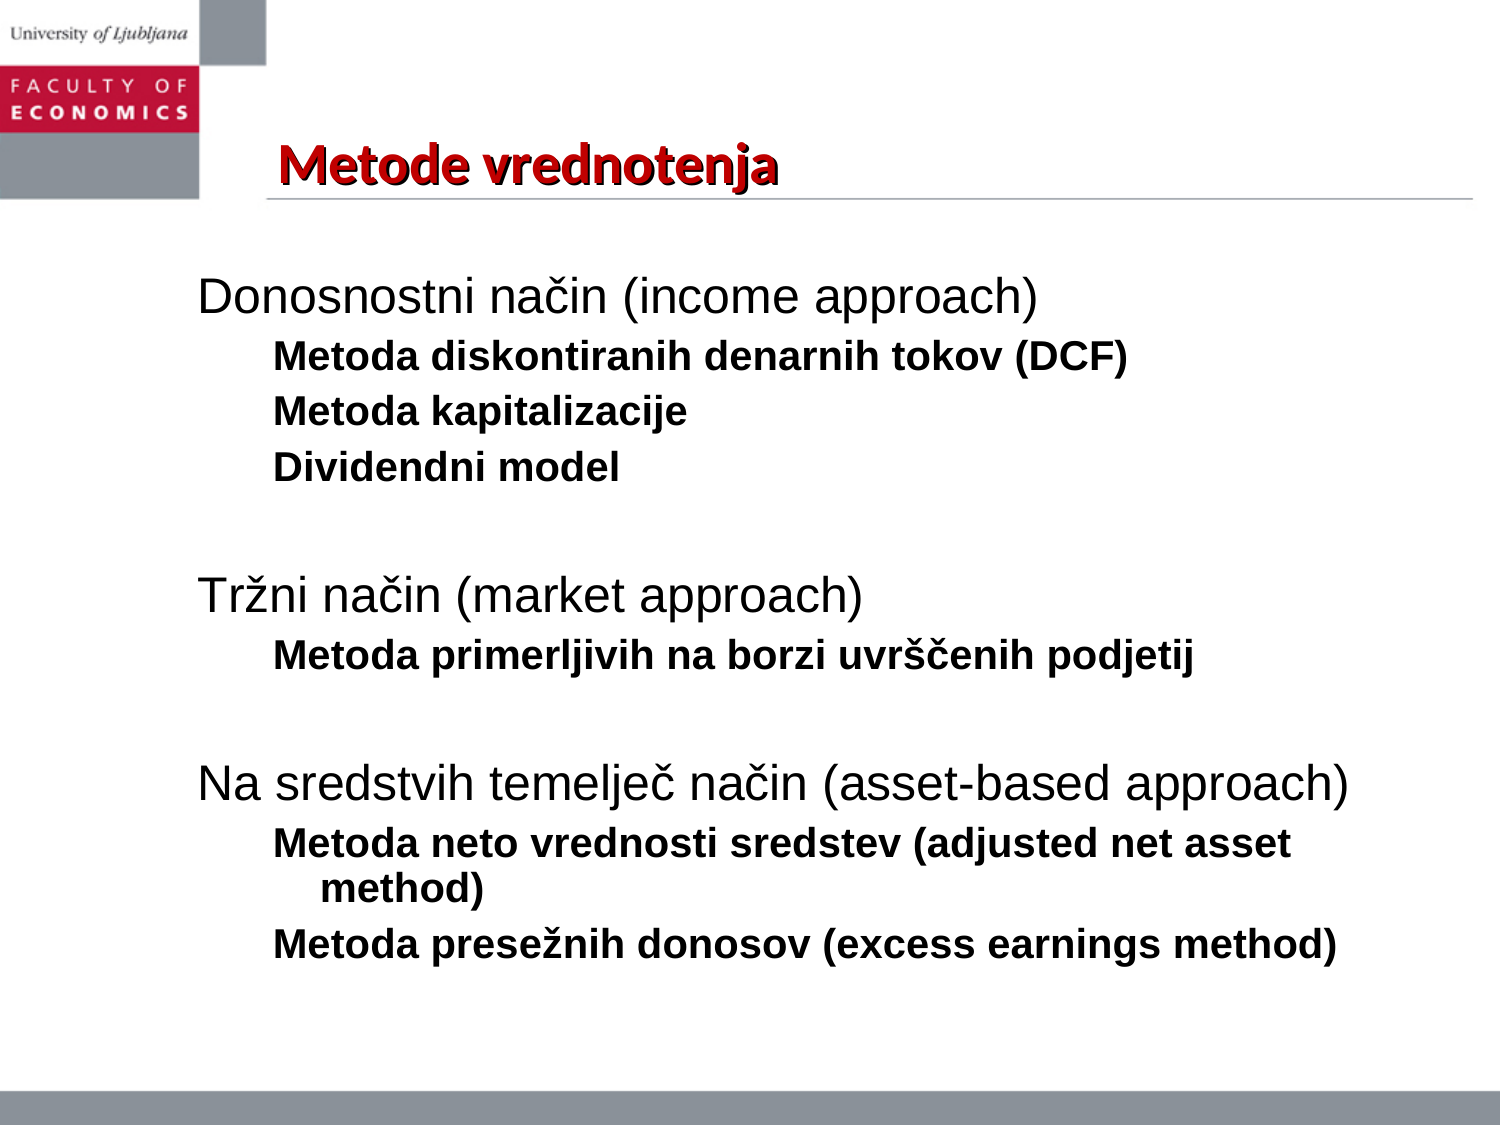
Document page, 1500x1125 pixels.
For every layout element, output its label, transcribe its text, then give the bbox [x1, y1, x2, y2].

title Metode vrednotenja [262, 24, 1476, 203]
picture [0, 0, 1500, 1125]
list Donosnostni način (income approach) Metoda diskontiranih denarnih tokov (DCF) Metoda kapitalizacije Dividendni model Tržni način (market approach) Metoda primerljivih na borzi uvrščenih podjetij Na sredstvih temelječ način (asset-based approach) Metoda neto vrednosti sredstev (adjusted net asset method) Metoda presežnih donosov (excess earnings method) [183, 262, 1478, 1006]
